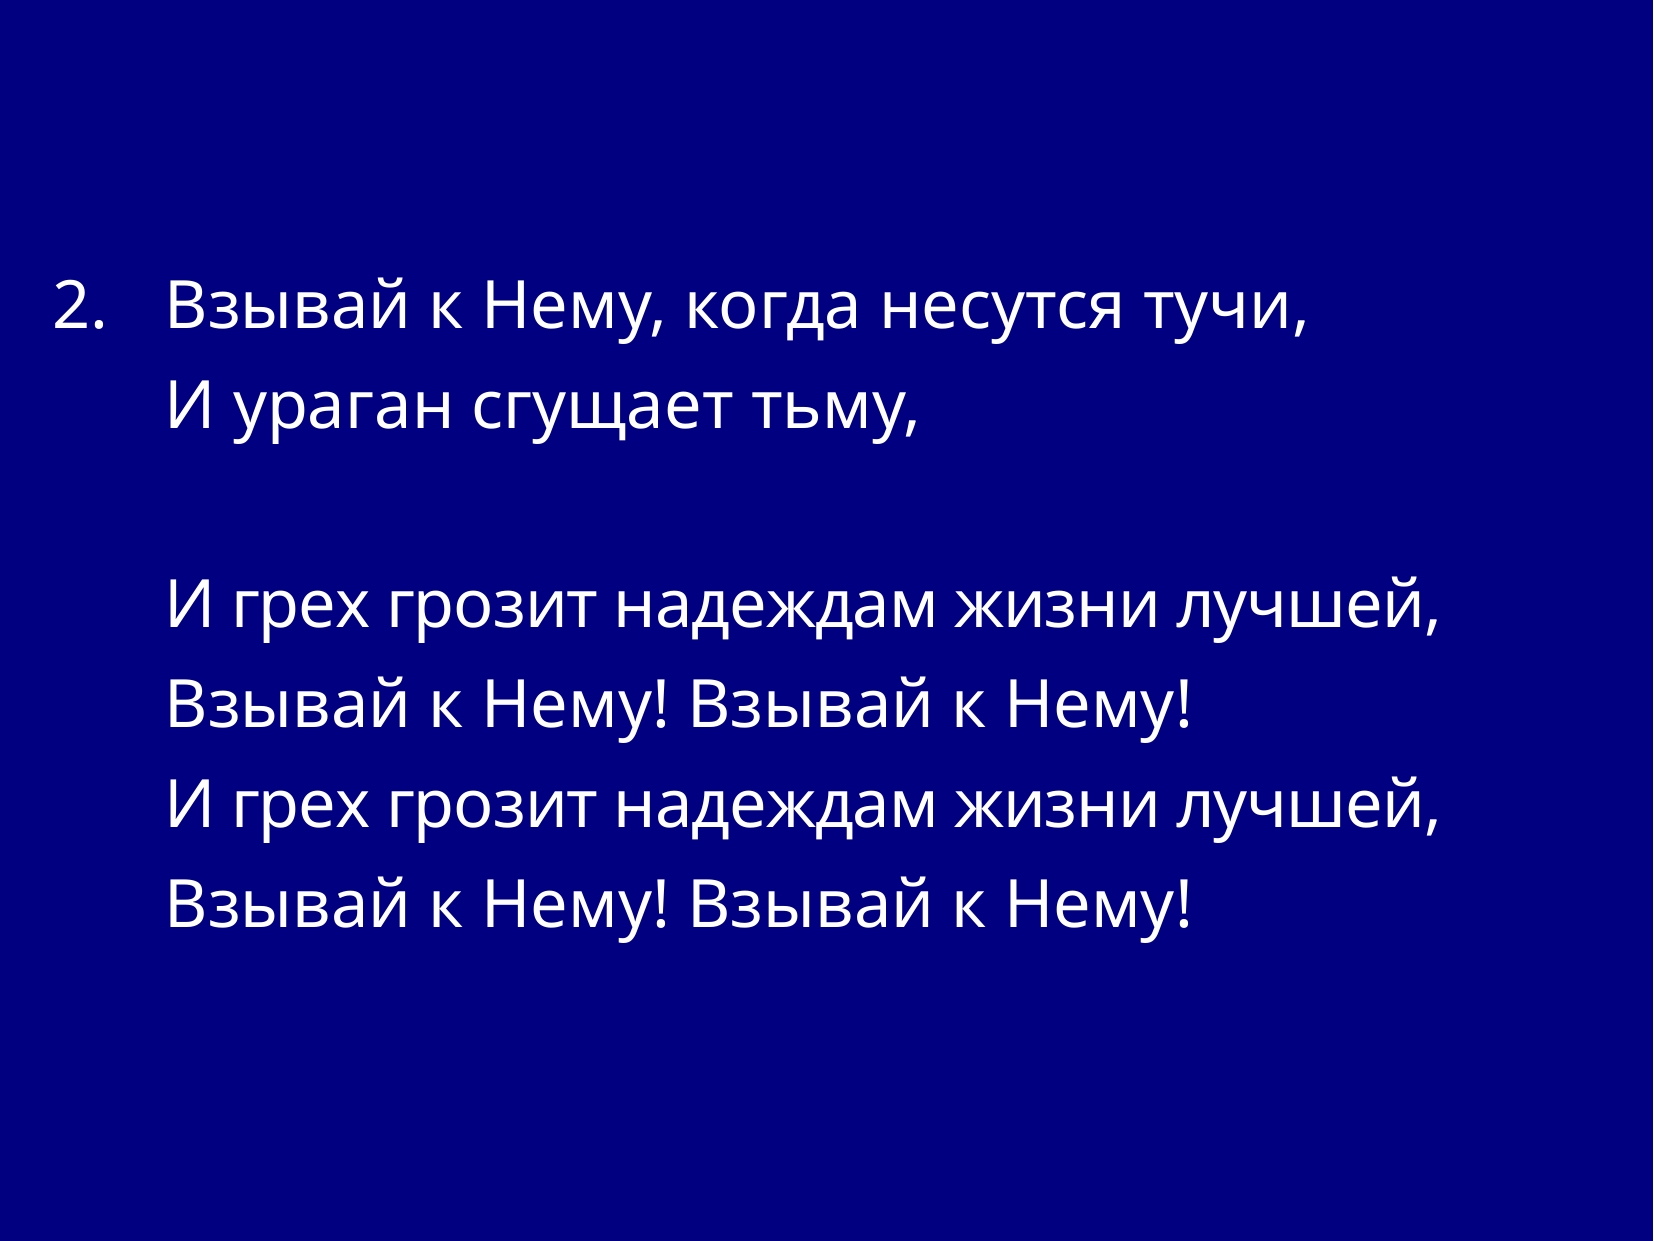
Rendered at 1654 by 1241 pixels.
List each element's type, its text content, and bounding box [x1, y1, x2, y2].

text_box 2. Взывай к Нему, когда несутся тучи, И ураган сгущает тьму, И грех грозит надеждам жизни лучшей, Взывай к Нему! Взывай к Нему! И грех грозит надеждам жизни лучшей, Взывай к Нему! Взывай к Нему! [37, 150, 1653, 1163]
